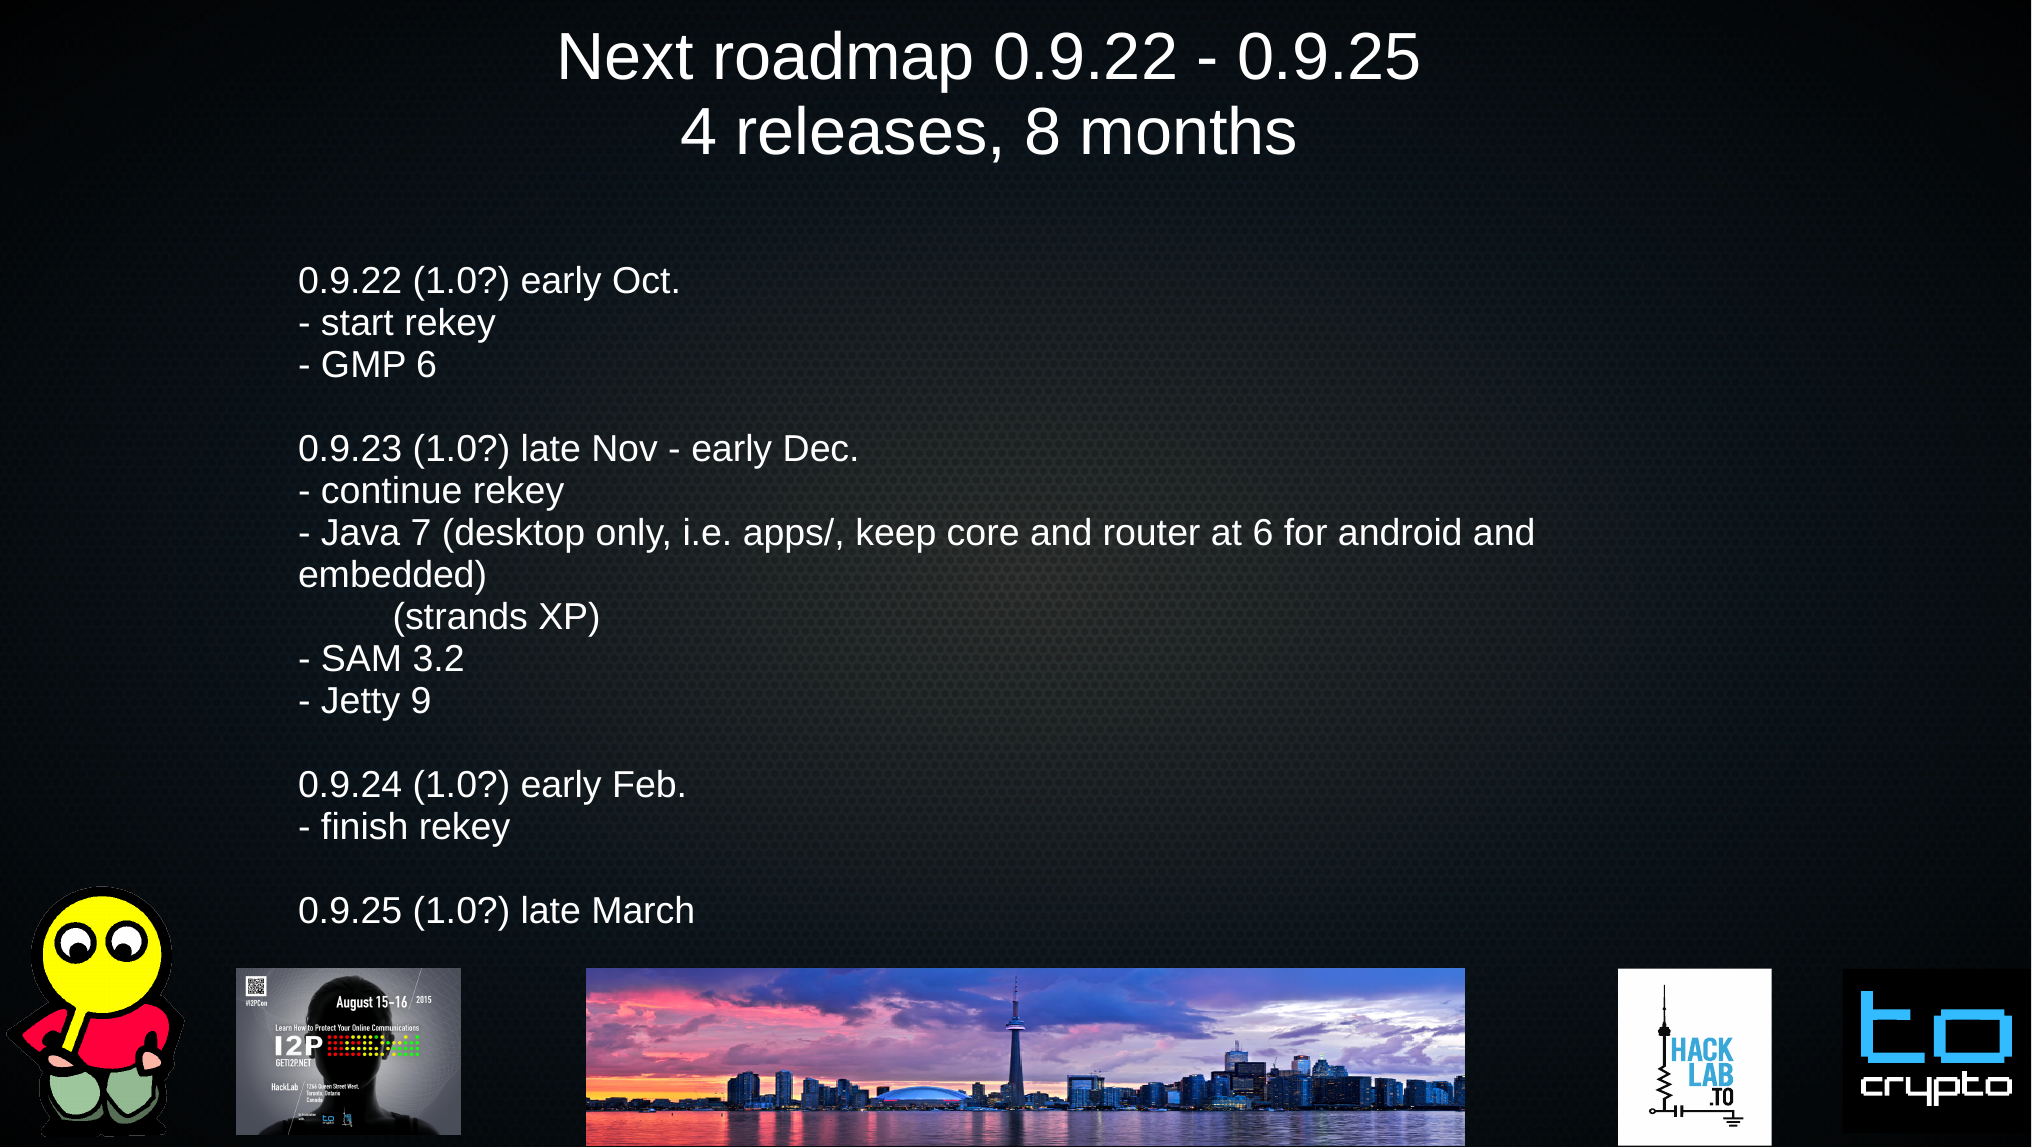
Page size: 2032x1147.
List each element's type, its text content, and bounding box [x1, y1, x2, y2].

title Next roadmap 0.9.22 - 0.9.25 4 releases, 8 months [101, 0, 1878, 189]
picture [0, 0, 2032, 1147]
text_box 0.9.22 (1.0?) early Oct. - start rekey - GMP 6 0.9.23 (1.0?) late Nov - early Dec. - continue rekey - Java 7 (desktop only, i.e. apps/, keep core and router at 6 for android and embedded) (strands XP) - SAM 3.2 - Jetty 9 0.9.24 (1.0?) early Feb. - finish rekey 0.9.25 (1.0?) late March [283, 252, 1751, 897]
